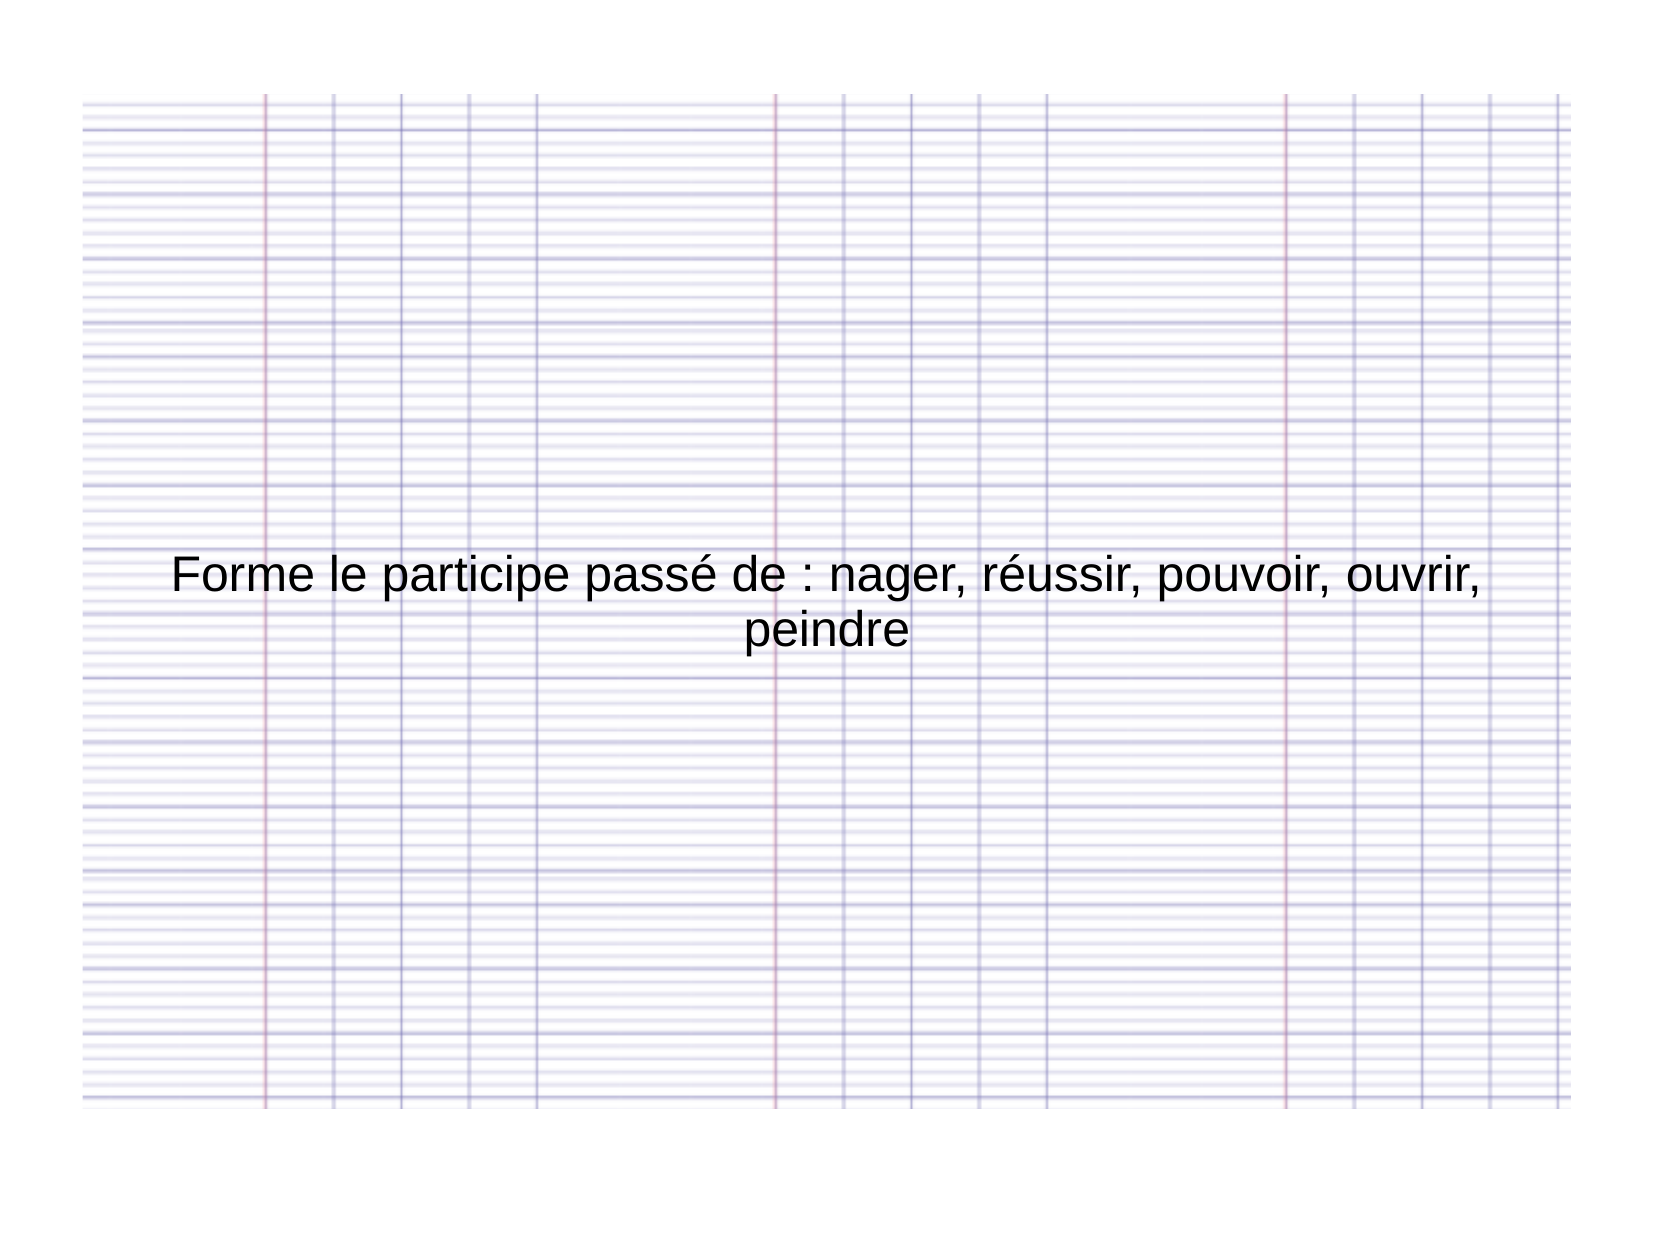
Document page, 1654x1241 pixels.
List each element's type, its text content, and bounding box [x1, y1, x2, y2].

subtitle Forme le participe passé de : nager, réussir, pouvoir, ouvrir, peindre [82, 94, 1571, 1109]
